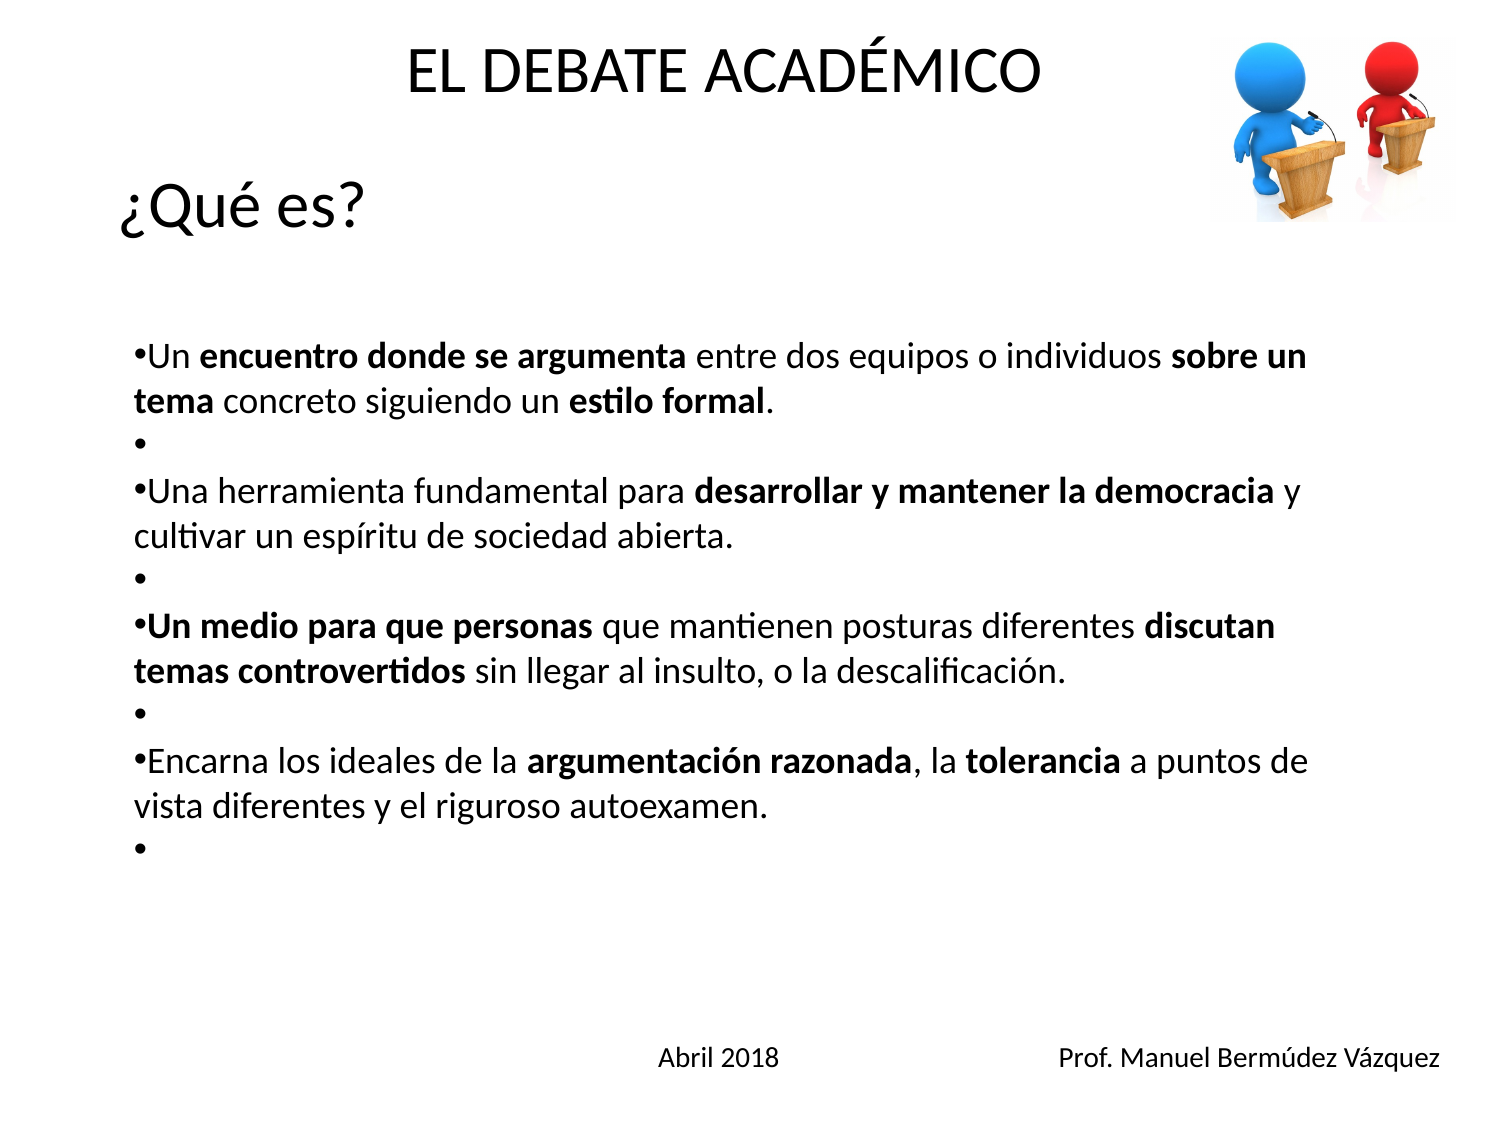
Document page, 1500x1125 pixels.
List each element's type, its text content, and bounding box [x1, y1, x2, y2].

text_box Un encuentro donde se argumenta entre dos equipos o individuos sobre un tema concreto siguiendo un estilo formal. Una herramienta fundamental para desarrollar y mantener la democracia y cultivar un espíritu de sociedad abierta. Un medio para que personas que mantienen posturas diferentes discutan temas controvertidos sin llegar al insulto, o la descalificación. Encarna los ideales de la argumentación razonada, la tolerancia a puntos de vista diferentes y el riguroso autoexamen. [119, 323, 1366, 879]
text_box ¿Qué es? [103, 152, 647, 249]
